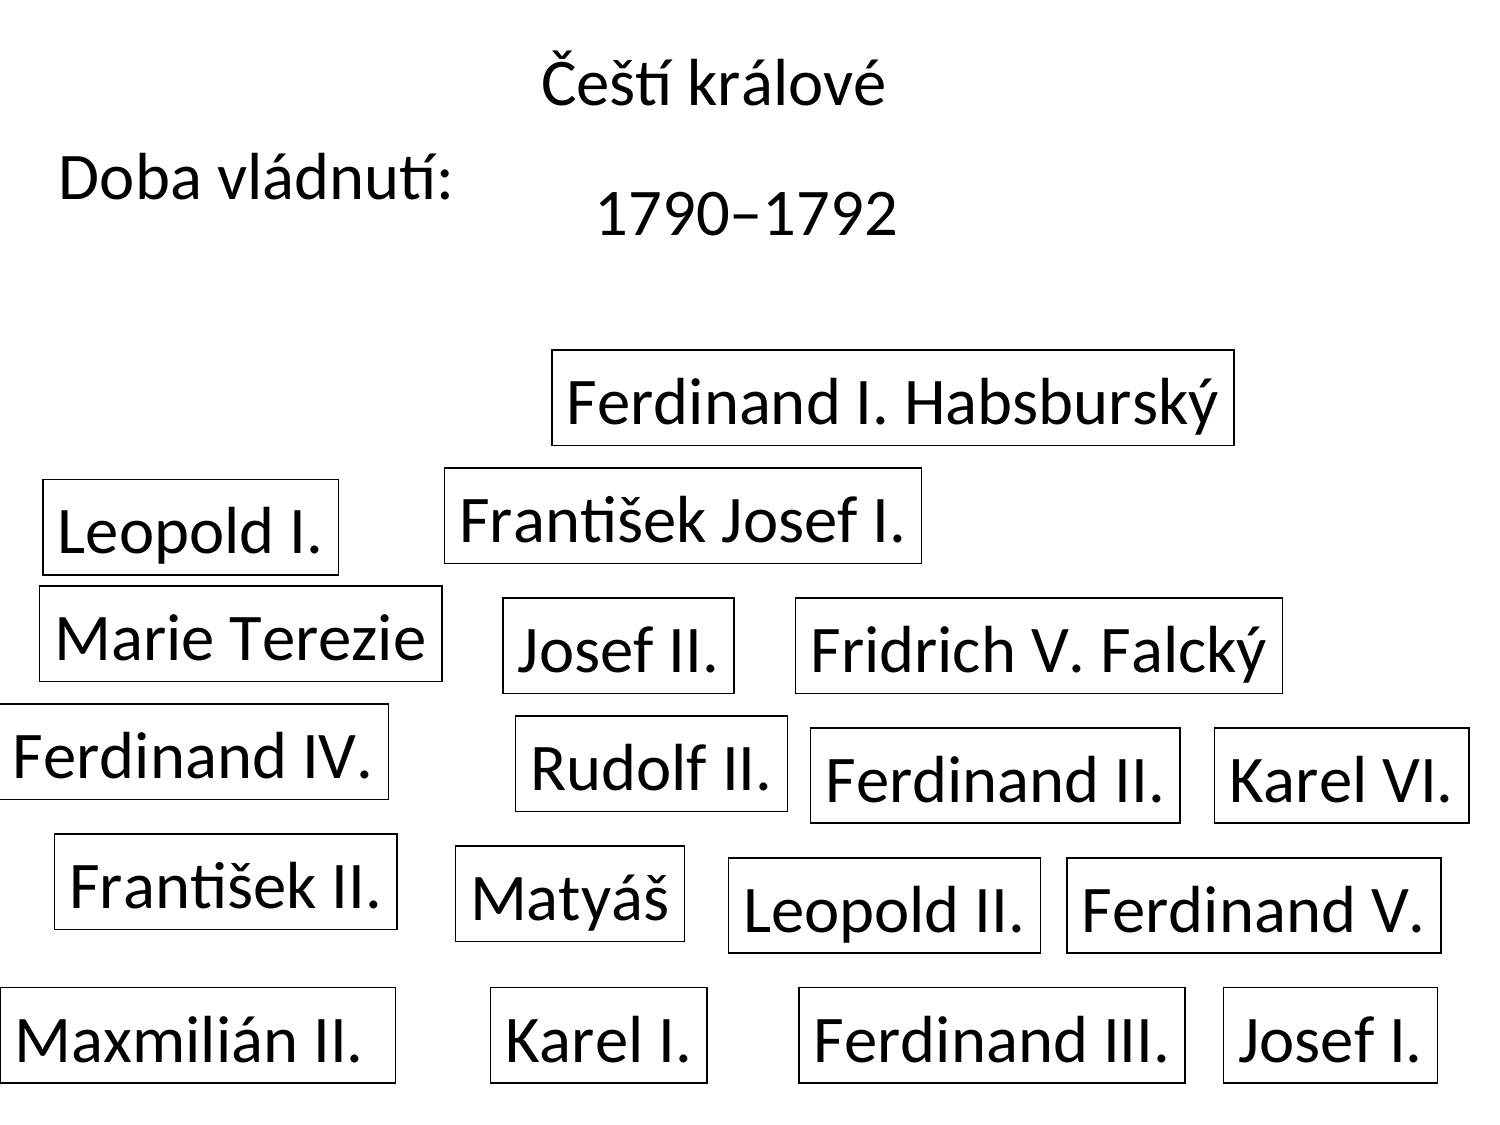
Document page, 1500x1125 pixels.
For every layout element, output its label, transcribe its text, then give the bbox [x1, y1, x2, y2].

text_box Fridrich V. Falcký [795, 597, 1283, 694]
text_box Marie Terezie [39, 586, 442, 682]
text_box Ferdinand V. [1067, 857, 1441, 954]
text_box Matyáš [455, 846, 685, 942]
text_box Doba vládnutí: [44, 125, 470, 221]
text_box František II. [54, 834, 398, 930]
text_box Ferdinand IV. [0, 704, 389, 800]
text_box Karel VI. [1214, 727, 1469, 824]
text_box Karel I. [490, 987, 708, 1084]
text_box Ferdinand III. [798, 987, 1186, 1084]
text_box Josef I. [1223, 987, 1438, 1084]
text_box Josef II. [503, 597, 735, 694]
text_box Leopold II. [728, 857, 1041, 954]
text_box Ferdinand I. Habsburský [551, 349, 1234, 446]
text_box Ferdinand II. [810, 727, 1181, 824]
text_box František Josef I. [444, 467, 922, 564]
text_box 1790–1792 [549, 160, 913, 257]
text_box Maxmilián II. [0, 987, 396, 1084]
text_box Rudolf II. [515, 716, 788, 812]
text_box Leopold I. [43, 479, 339, 576]
text_box Čeští králové [526, 30, 903, 127]
